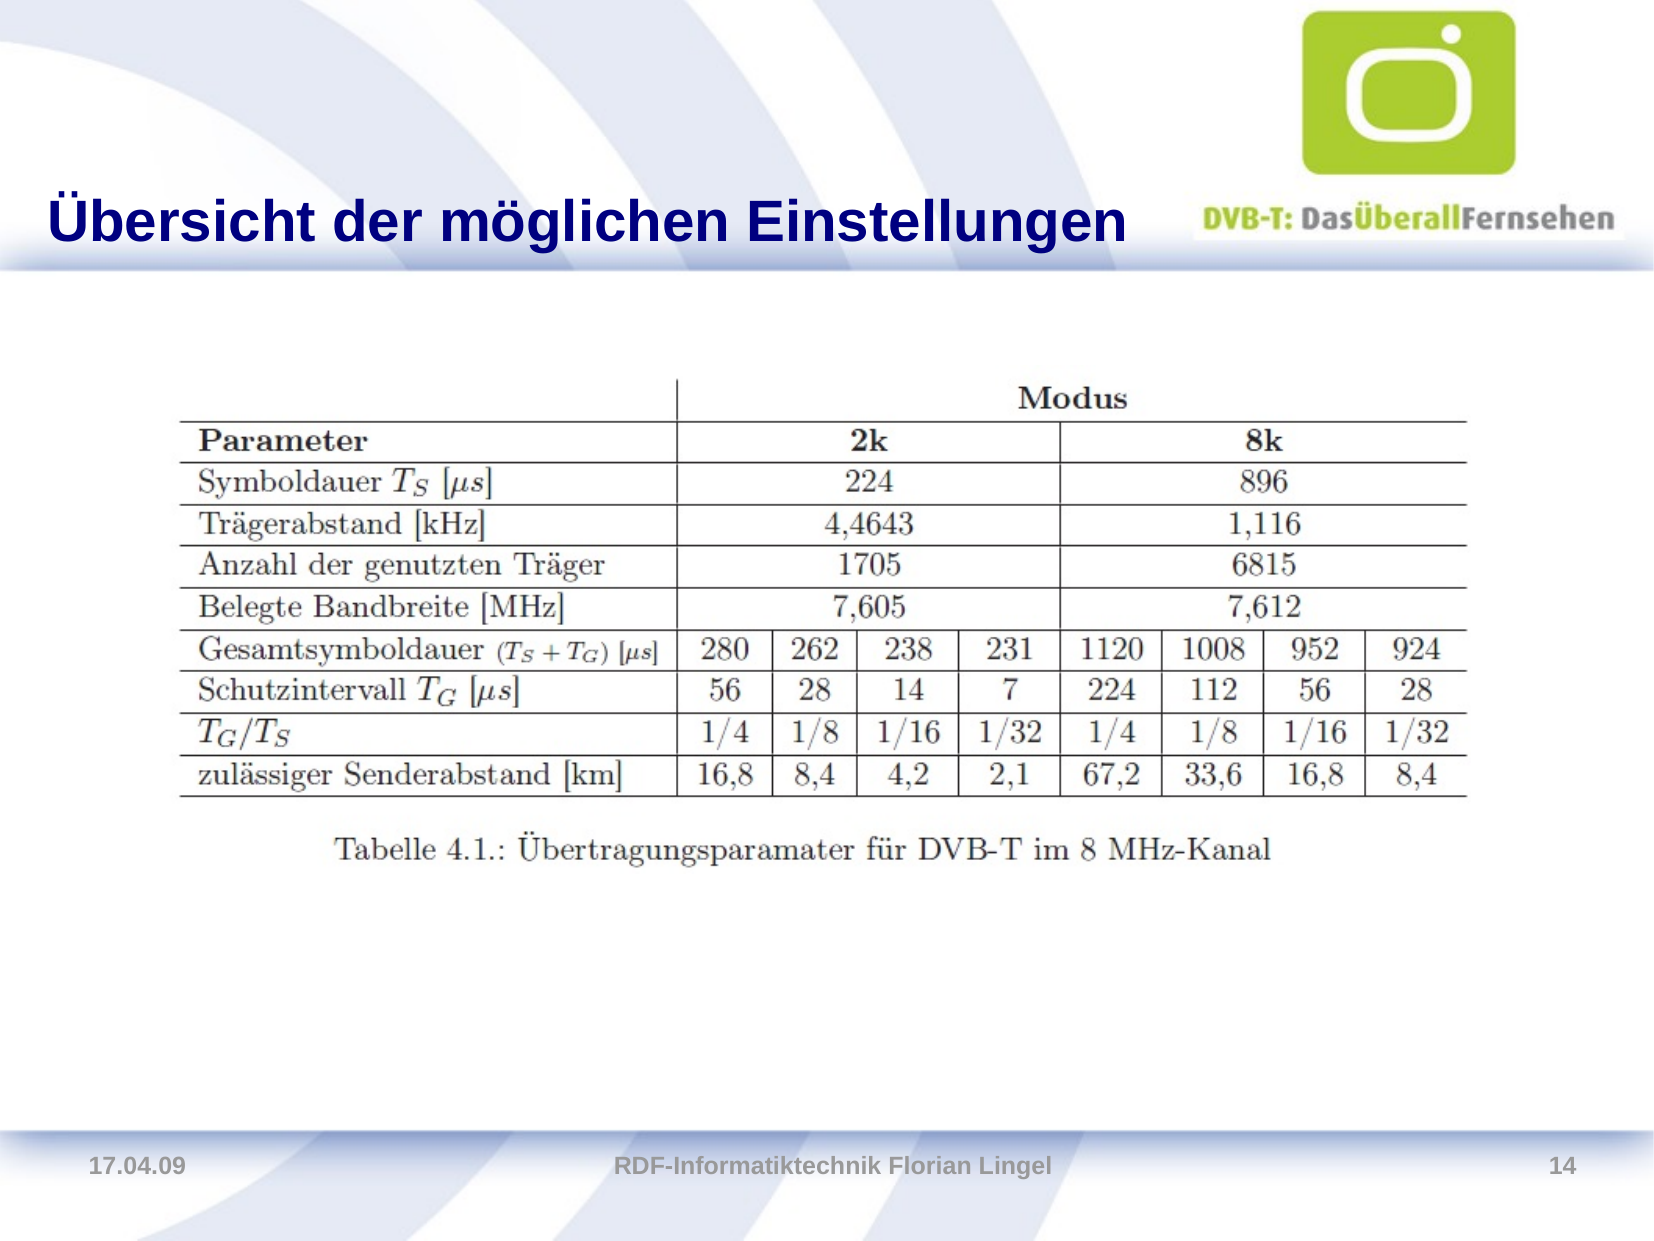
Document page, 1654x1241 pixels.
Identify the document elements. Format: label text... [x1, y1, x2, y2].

picture [0, 0, 1654, 1241]
title Übersicht der möglichen Einstellungen [47, 184, 1300, 259]
